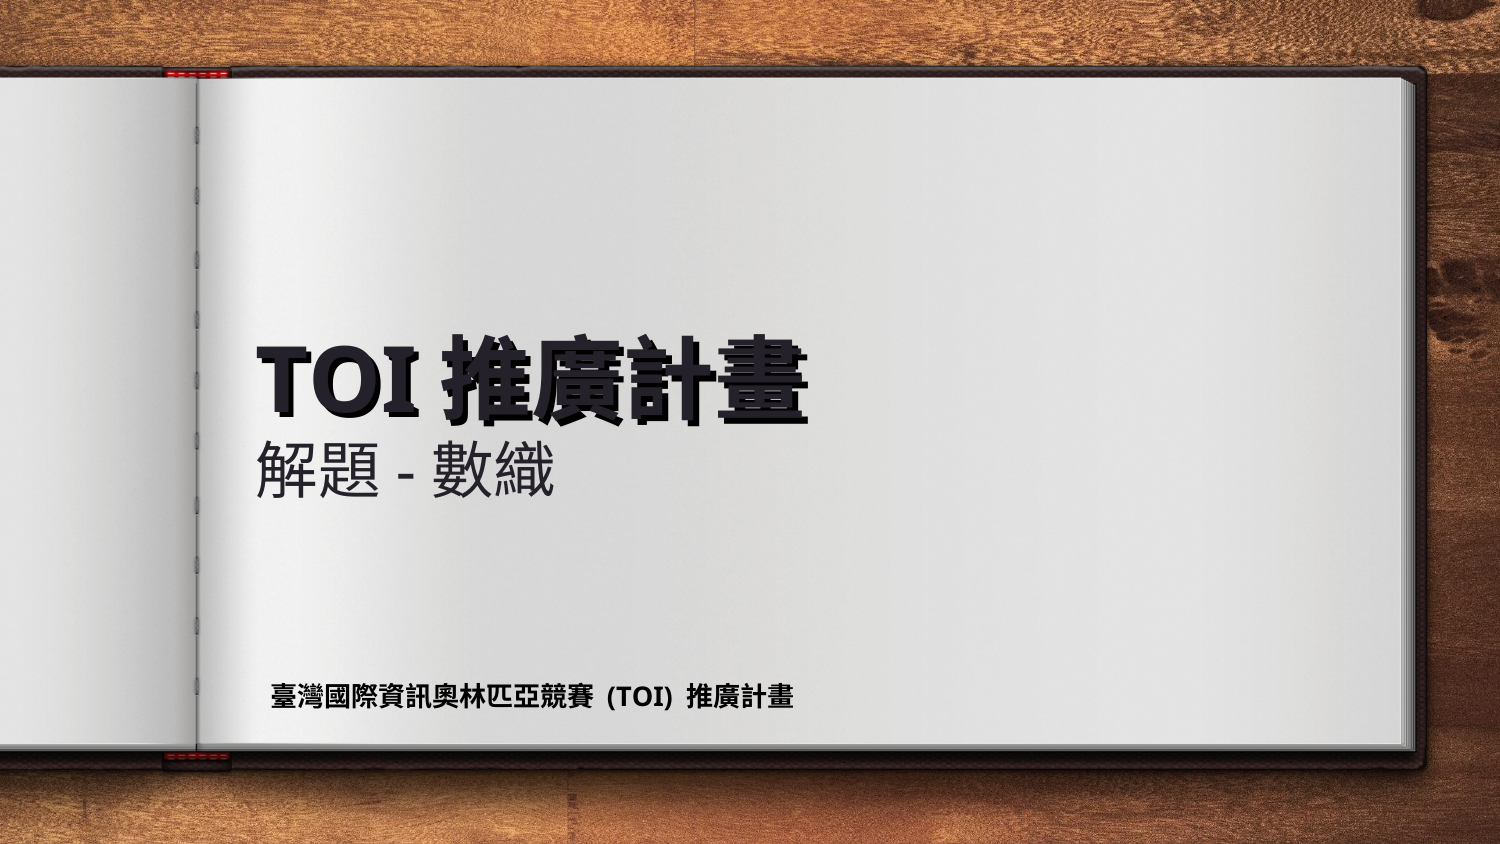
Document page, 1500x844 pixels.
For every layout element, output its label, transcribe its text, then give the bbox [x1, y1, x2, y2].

title TOI推廣計畫 解題-數織 [240, 262, 894, 565]
